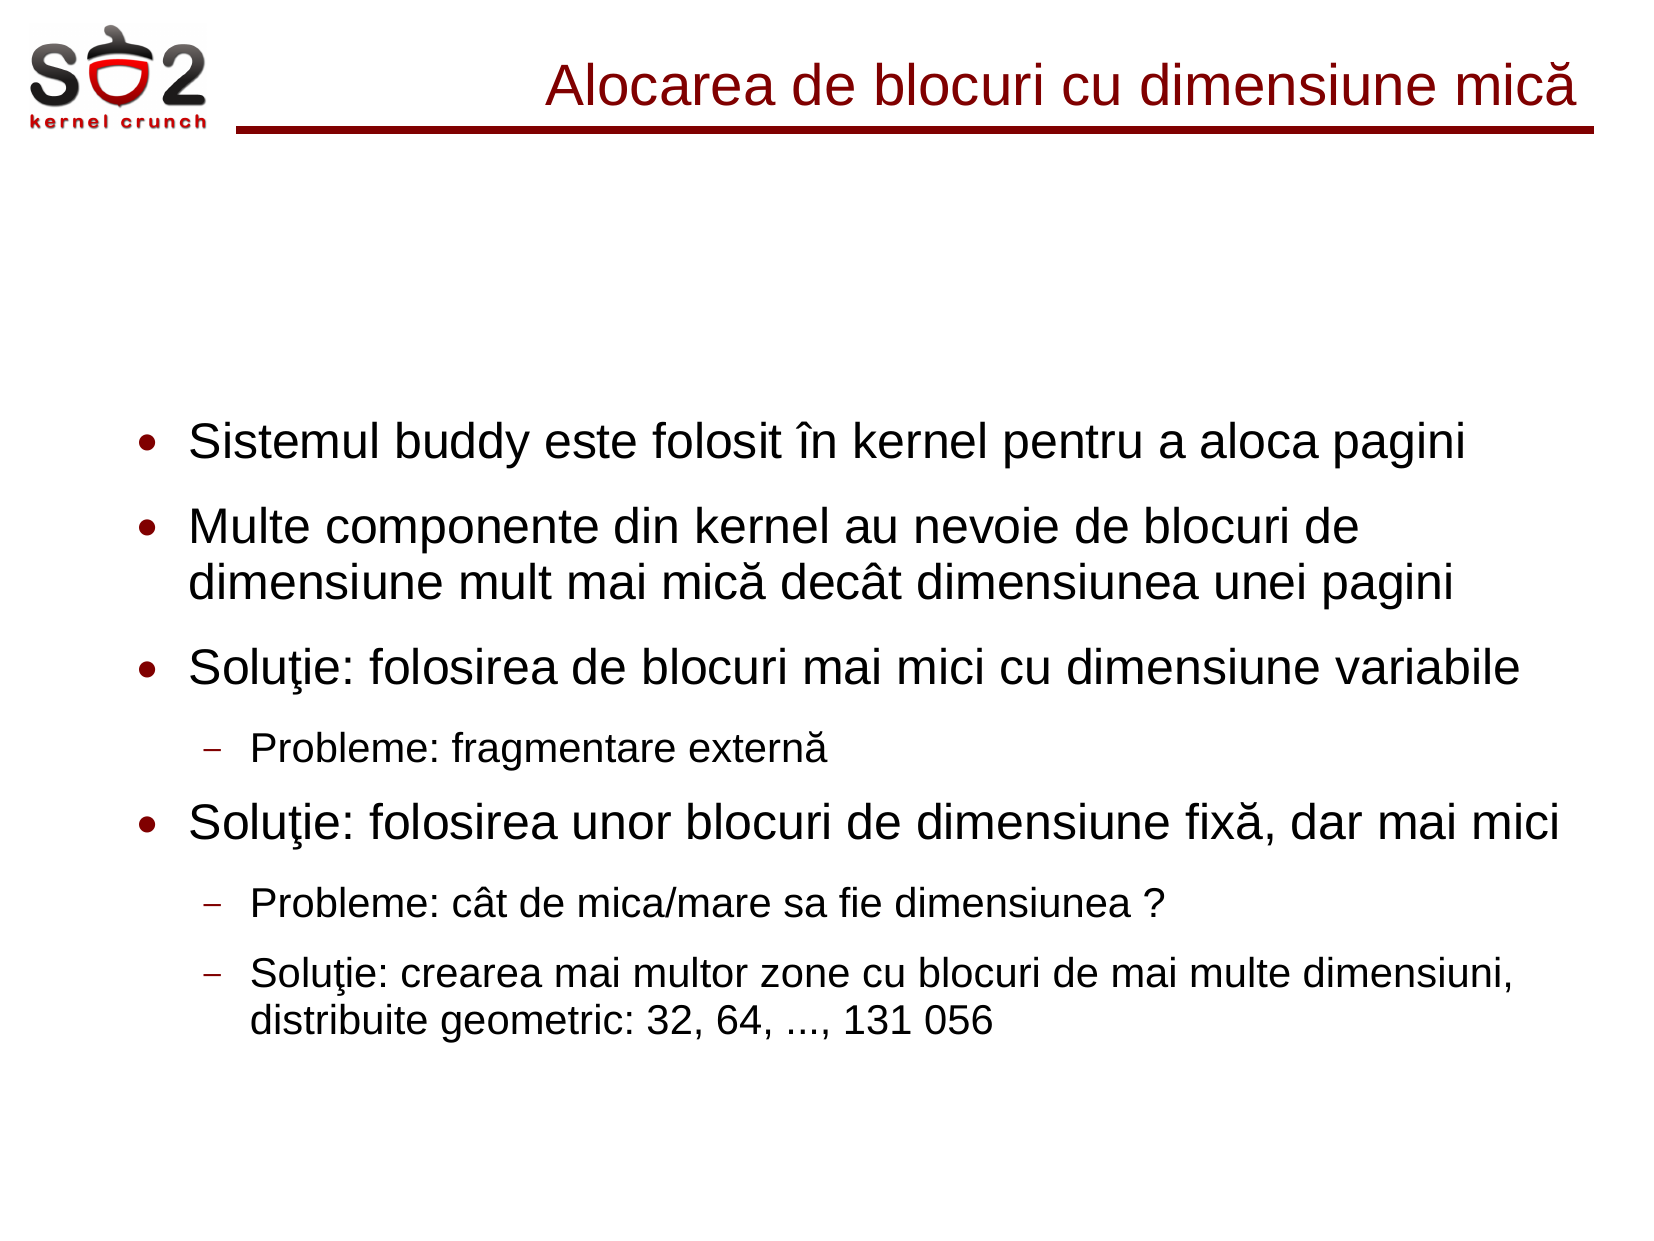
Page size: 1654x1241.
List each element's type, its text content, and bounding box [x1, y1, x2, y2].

title Alocarea de blocuri cu dimensiune mică [0, 3, 1595, 168]
list Sistemul buddy este folosit în kernel pentru a aloca pagini Multe componente din kernel au nevoie de blocuri de dimensiune mult mai mică decât dimensiunea unei pagini Soluţie: folosirea de blocuri mai mici cu dimensiune variabile Probleme: fragmentare externă Soluţie: folosirea unor blocuri de dimensiune fixă, dar mai mici Probleme: cât de mica/mare sa fie dimensiunea ? Soluţie: crearea mai multor zone cu blocuri de mai multe dimensiuni, distribuite geometric: 32, 64, ..., 131 056 [118, 231, 1603, 1225]
